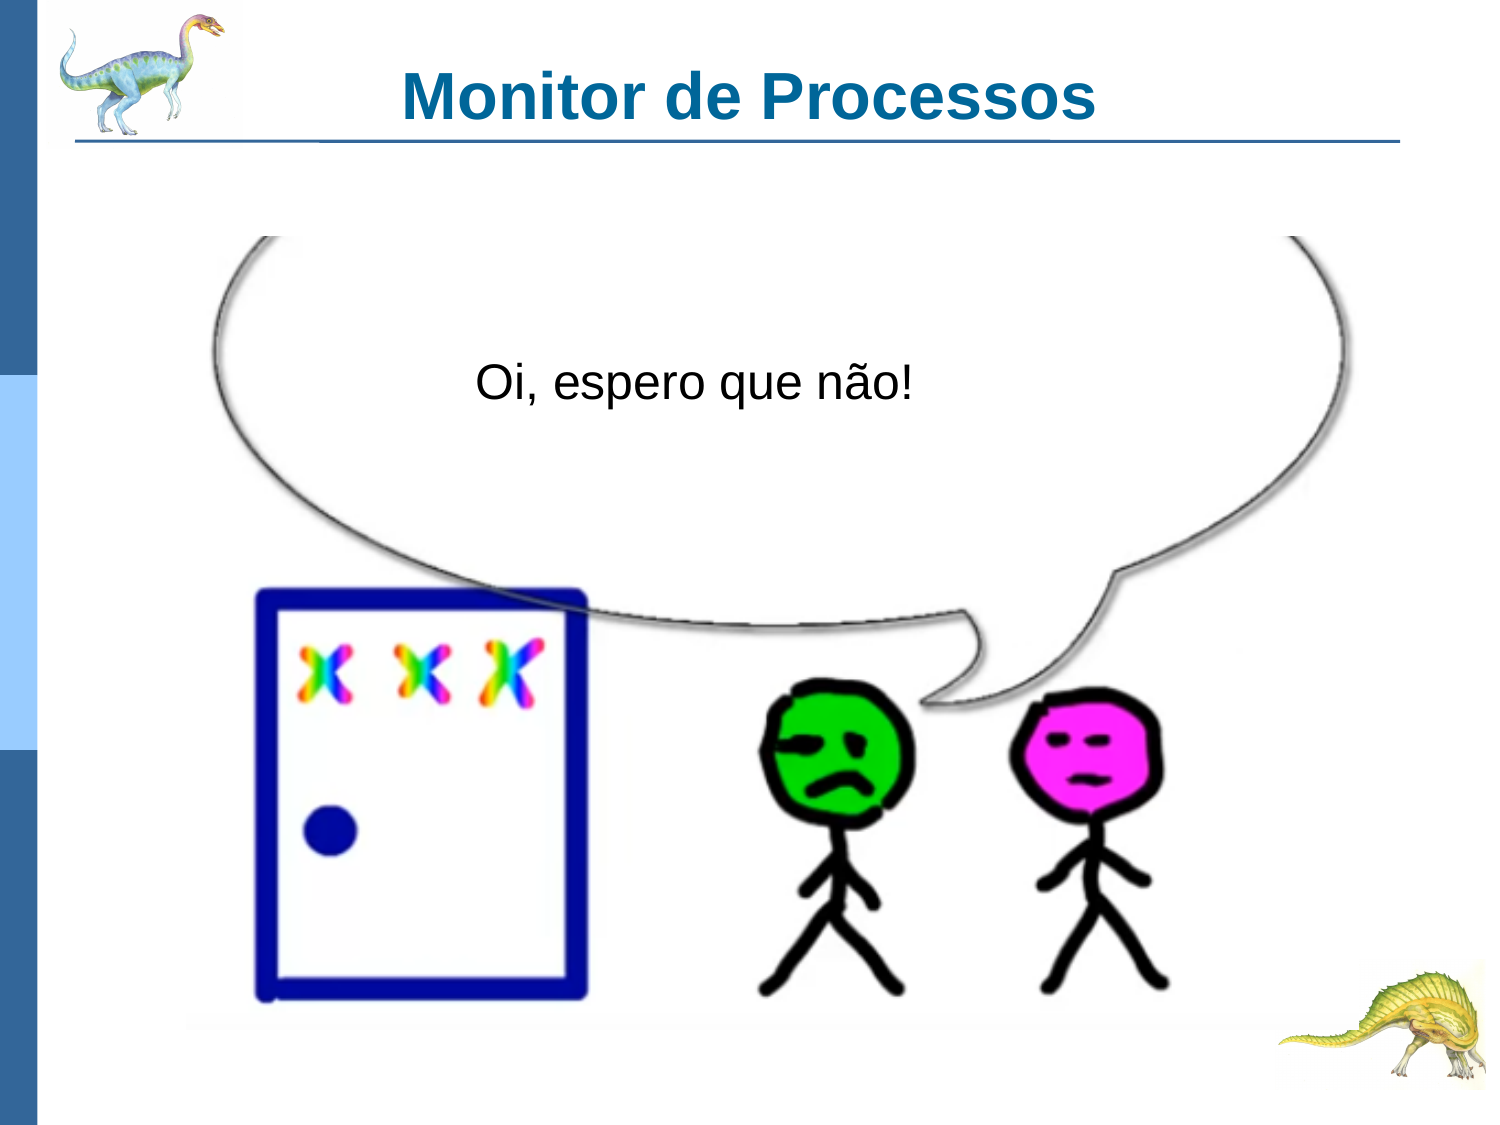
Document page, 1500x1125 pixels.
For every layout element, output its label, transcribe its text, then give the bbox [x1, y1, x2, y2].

text_box Monitor de Processos [75, 45, 1426, 141]
picture [186, 236, 1486, 1090]
text_box Oi, espero que não! [460, 342, 1252, 418]
picture [46, 0, 243, 149]
